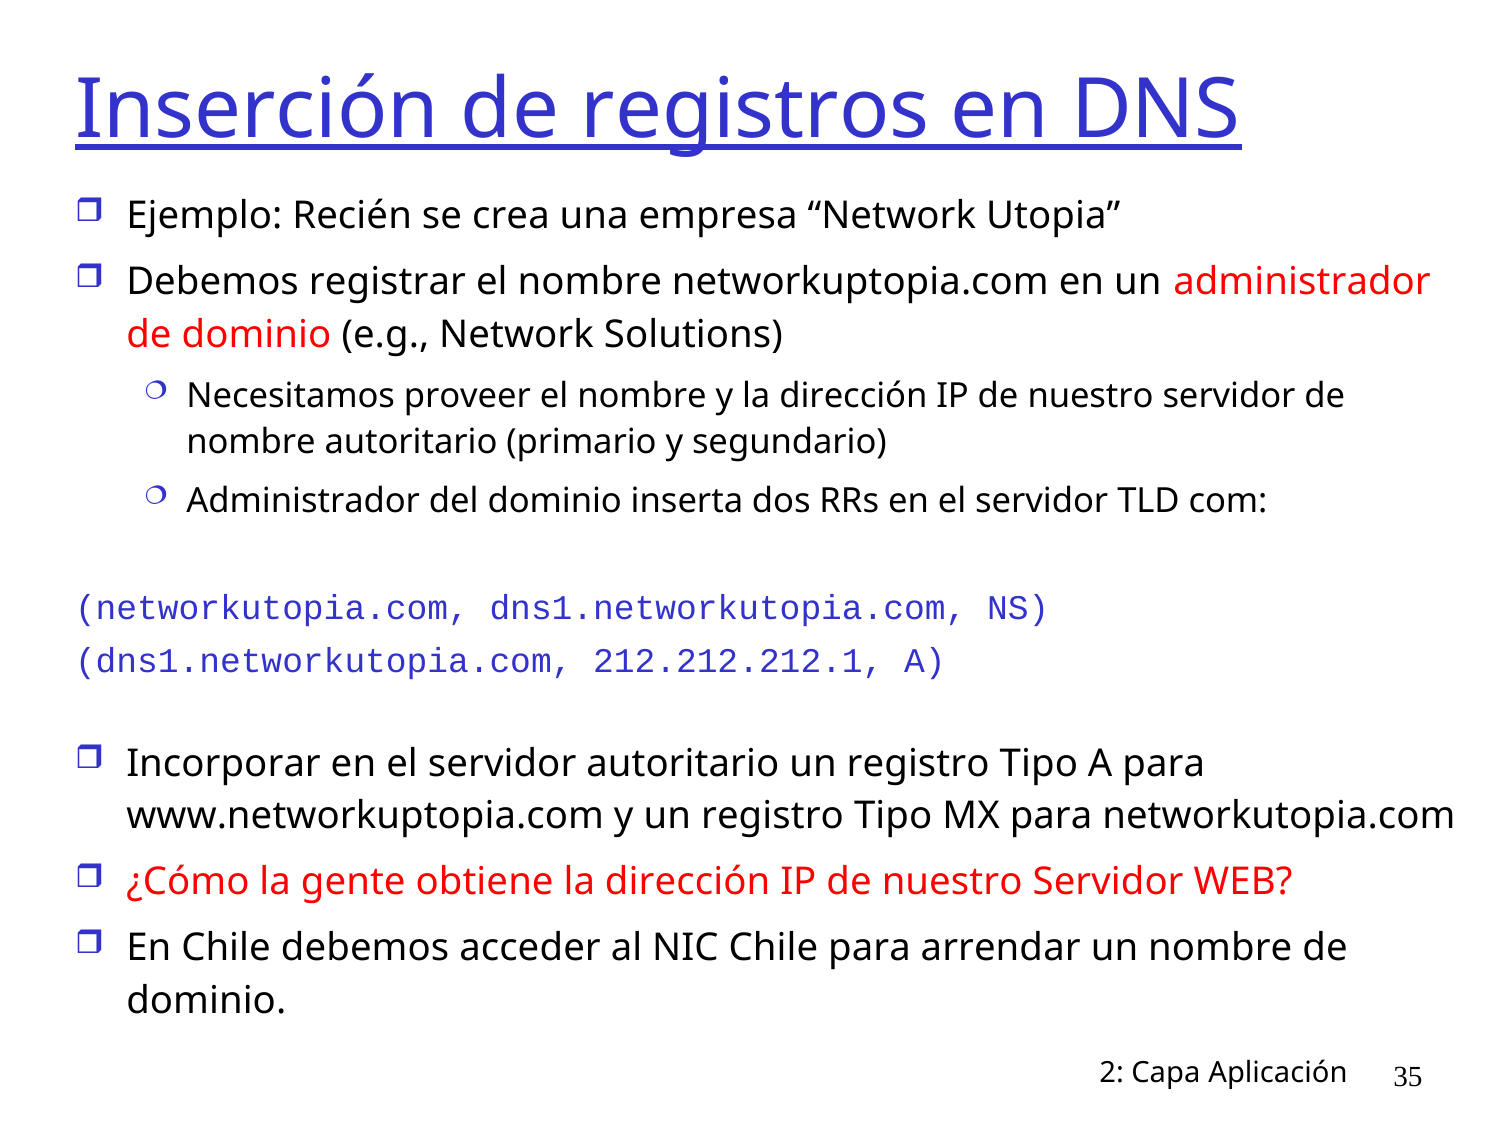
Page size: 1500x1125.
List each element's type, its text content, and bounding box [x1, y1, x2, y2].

title Inserción de registros en DNS [75, 23, 1426, 187]
list Ejemplo: Recién se crea una empresa “Network Utopia” Debemos registrar el nombre networkuptopia.com en un administrador de dominio (e.g., Network Solutions)‏ Necesitamos proveer el nombre y la dirección IP de nuestro servidor de nombre autoritario (primario y segundario)‏ Administrador del dominio inserta dos RRs en el servidor TLD com: (networkutopia.com, dns1.networkutopia.com, NS)‏ (dns1.networkutopia.com, 212.212.212.1, A) Incorporar en el servidor autoritario un registro Tipo A para www.networkuptopia.com y un registro Tipo MX para networkutopia.com ¿Cómo la gente obtiene la dirección IP de nuestro Servidor WEB? En Chile debemos acceder al NIC Chile para arrendar un nombre de dominio. [75, 187, 1471, 1025]
